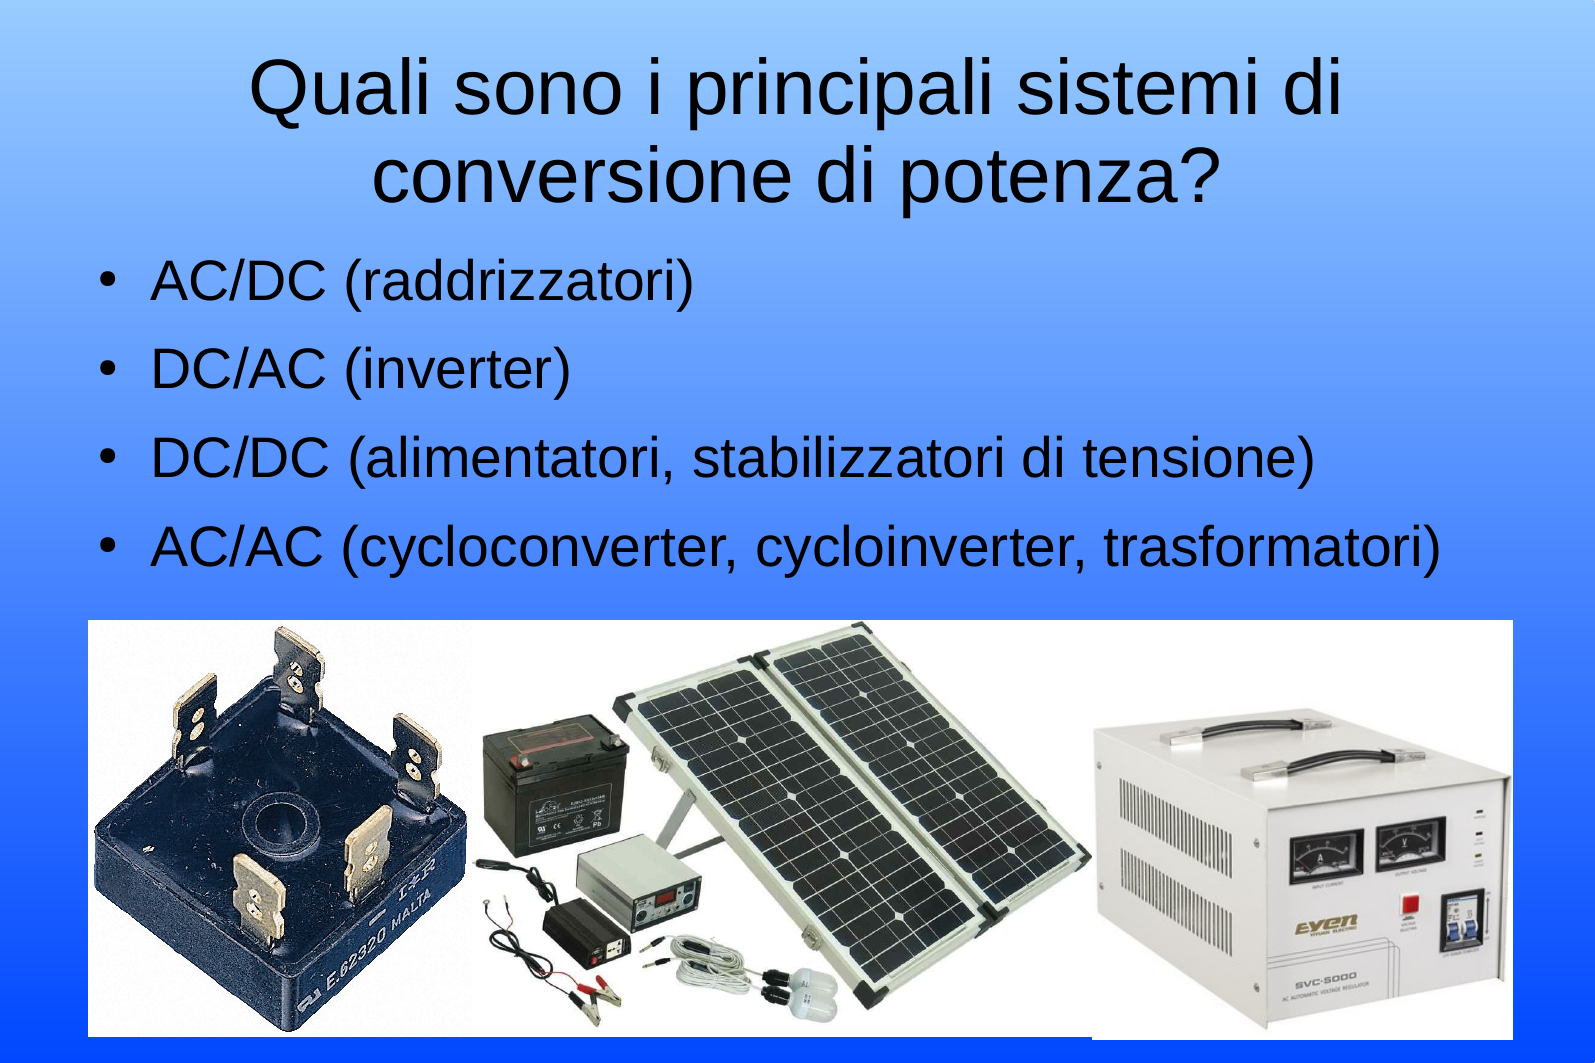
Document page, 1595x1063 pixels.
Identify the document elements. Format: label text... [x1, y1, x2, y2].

picture [88, 620, 1513, 1040]
list AC/DC (raddrizzatori) DC/AC (inverter) DC/DC (alimentatori, stabilizzatori di tensione) AC/AC (cycloconverter, cycloinverter, trasformatori) [79, 248, 1515, 621]
title Quali sono i principali sistemi di conversione di potenza? [79, 42, 1515, 220]
